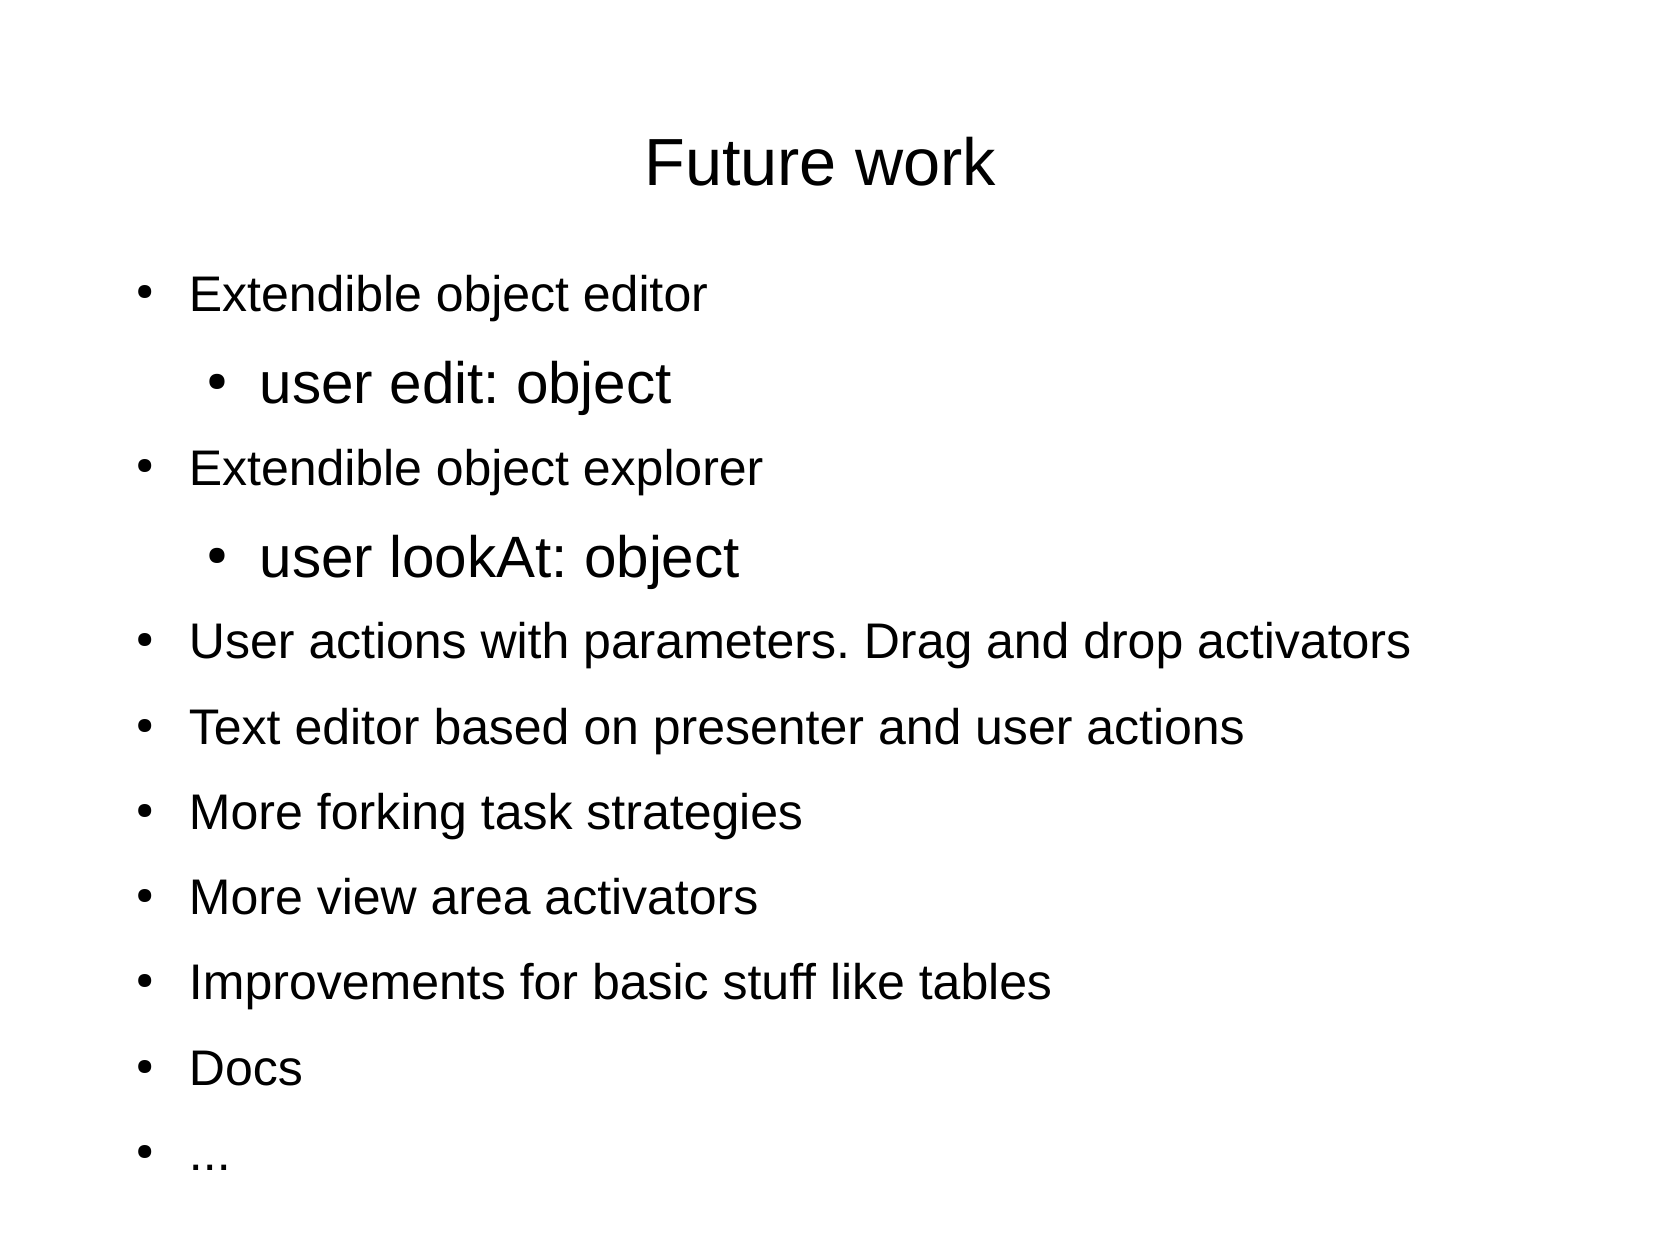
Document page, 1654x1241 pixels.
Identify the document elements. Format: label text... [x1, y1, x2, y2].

title Future work [76, 58, 1565, 266]
list Extendible object editor user edit: object Extendible object explorer user lookAt: object User actions with parameters. Drag and drop activators Text editor based on presenter and user actions More forking task strategies More view area activators Improvements for basic stuff like tables Docs ... [118, 265, 1565, 1181]
